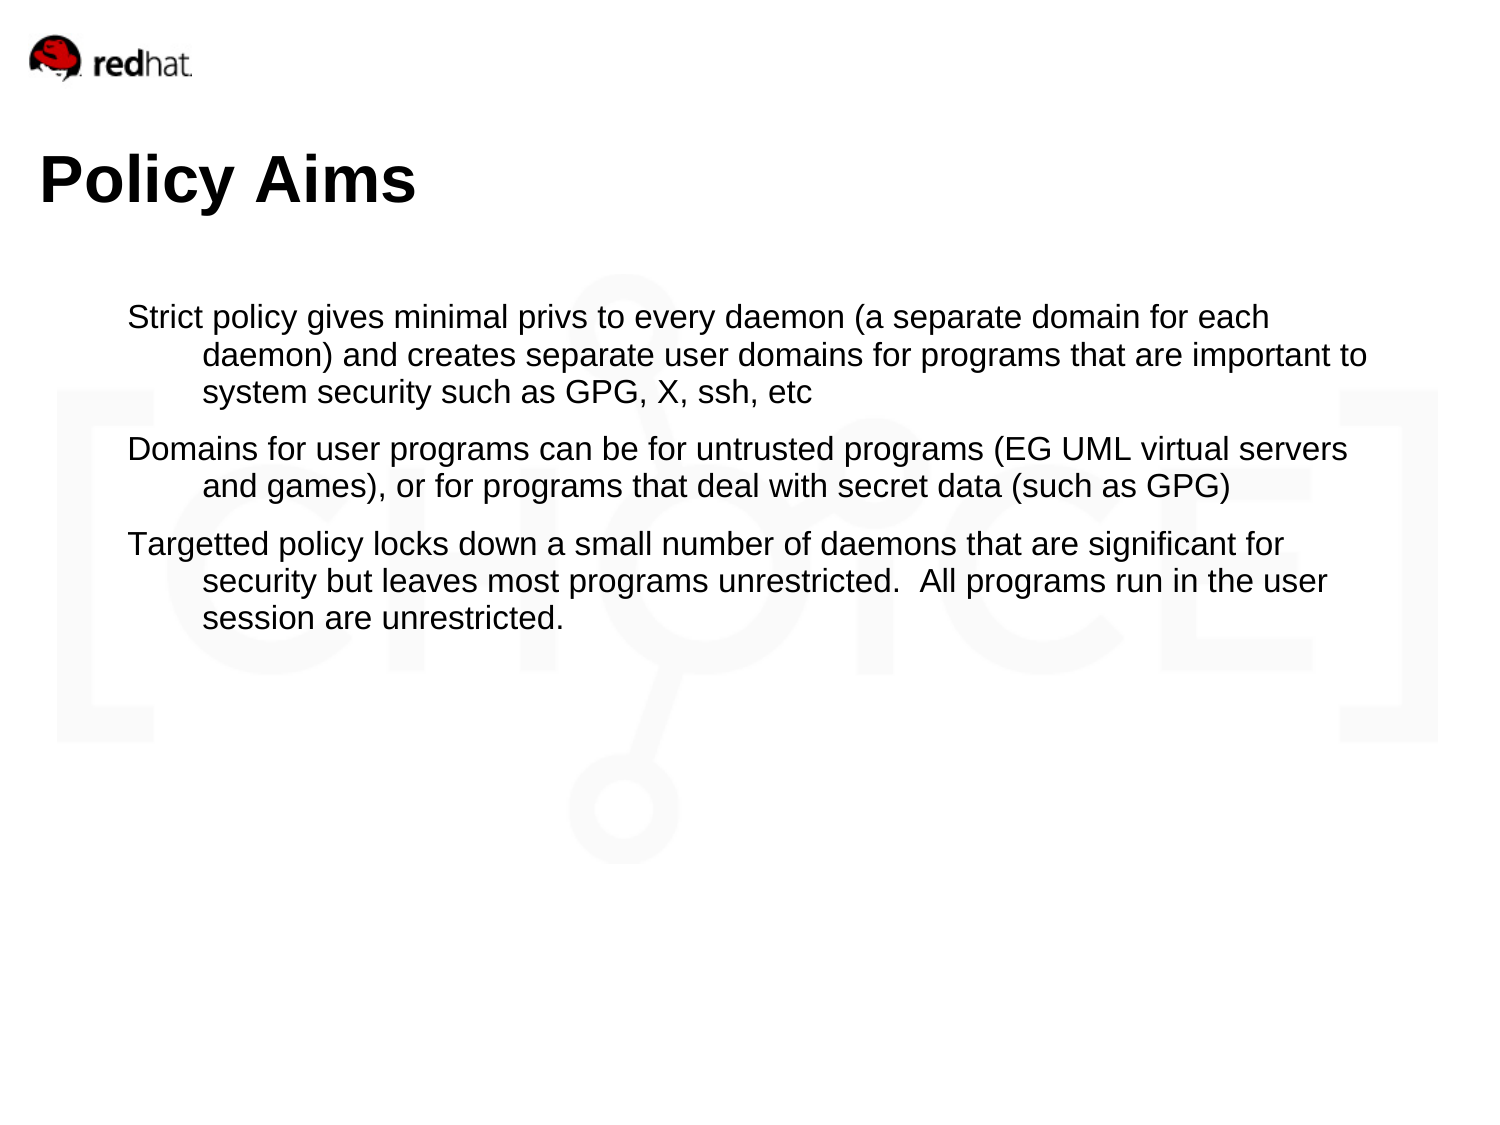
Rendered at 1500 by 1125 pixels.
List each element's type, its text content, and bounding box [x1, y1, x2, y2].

picture [28, 33, 192, 89]
list Strict policy gives minimal privs to every daemon (a separate domain for each daemon) and creates separate user domains for programs that are important to system security such as GPG, X, ssh, etc Domains for user programs can be for untrusted programs (EG UML virtual servers and games), or for programs that deal with secret data (such as GPG) Targetted policy locks down a small number of daemons that are significant for security but leaves most programs unrestricted. All programs run in the user session are unrestricted. [112, 291, 1389, 932]
picture [57, 274, 1438, 864]
title Policy Aims [25, 96, 1378, 225]
